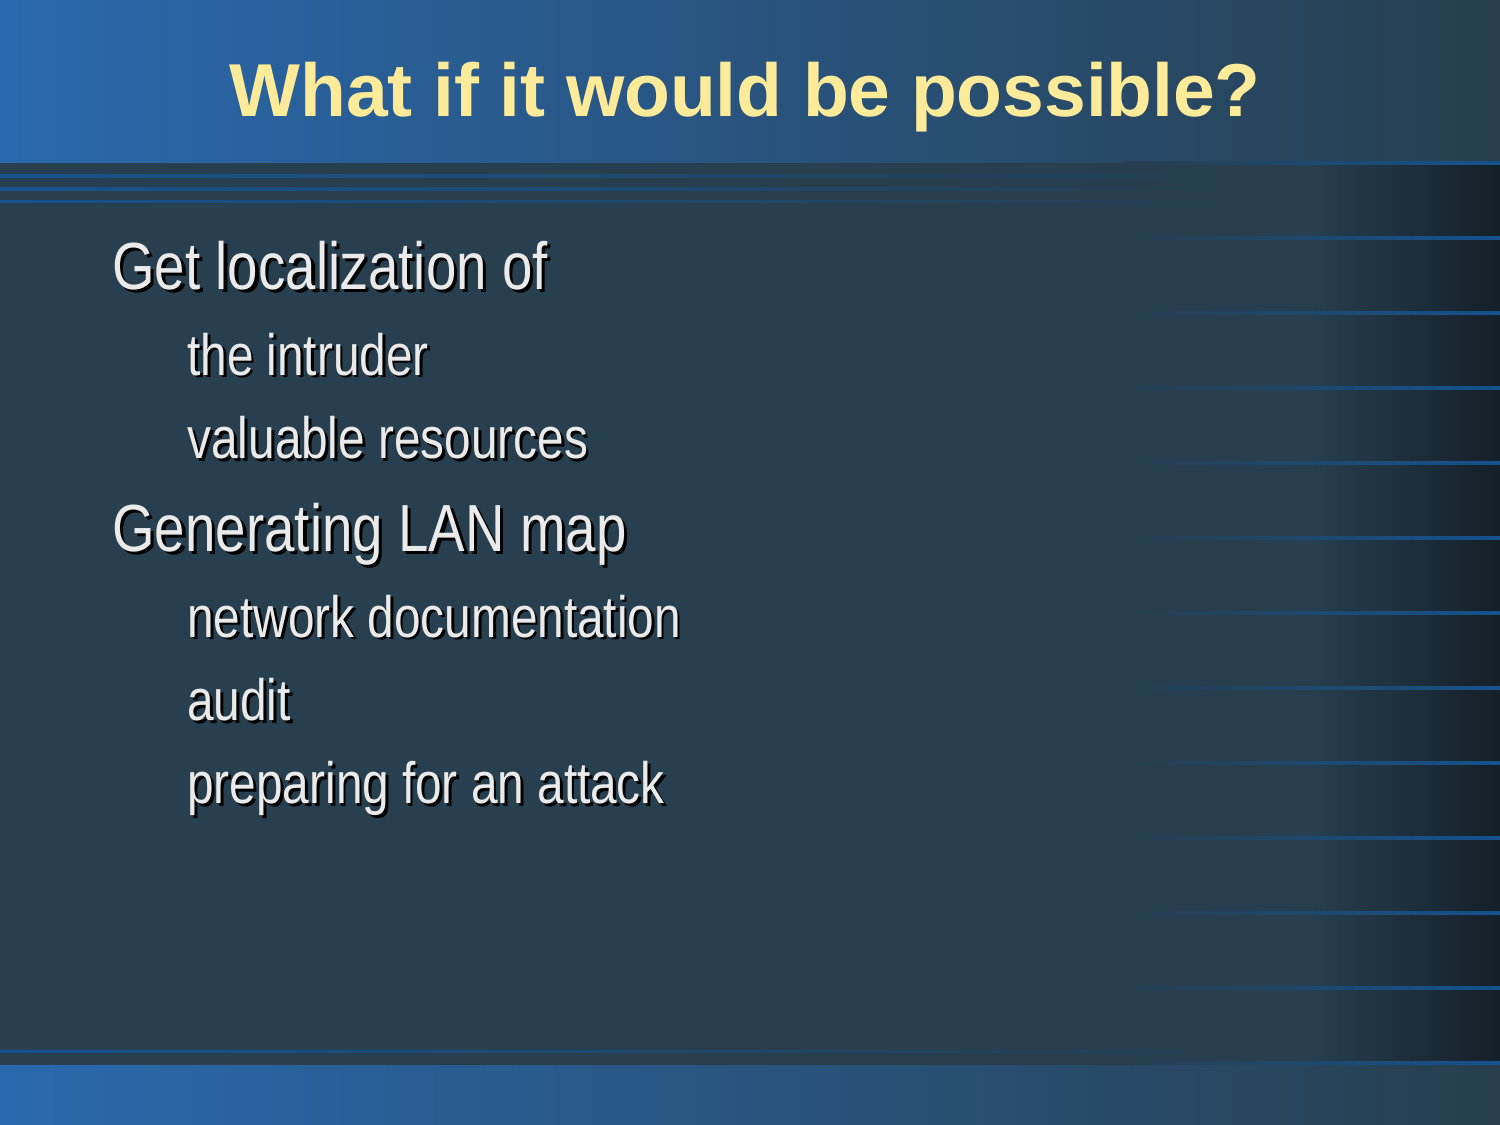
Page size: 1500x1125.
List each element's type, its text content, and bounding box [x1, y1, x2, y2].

title What if it would be possible? [83, 24, 1409, 151]
list Get localization of the intruder valuable resources Generating LAN map network documentation audit preparing for an attack [112, 224, 1388, 1038]
